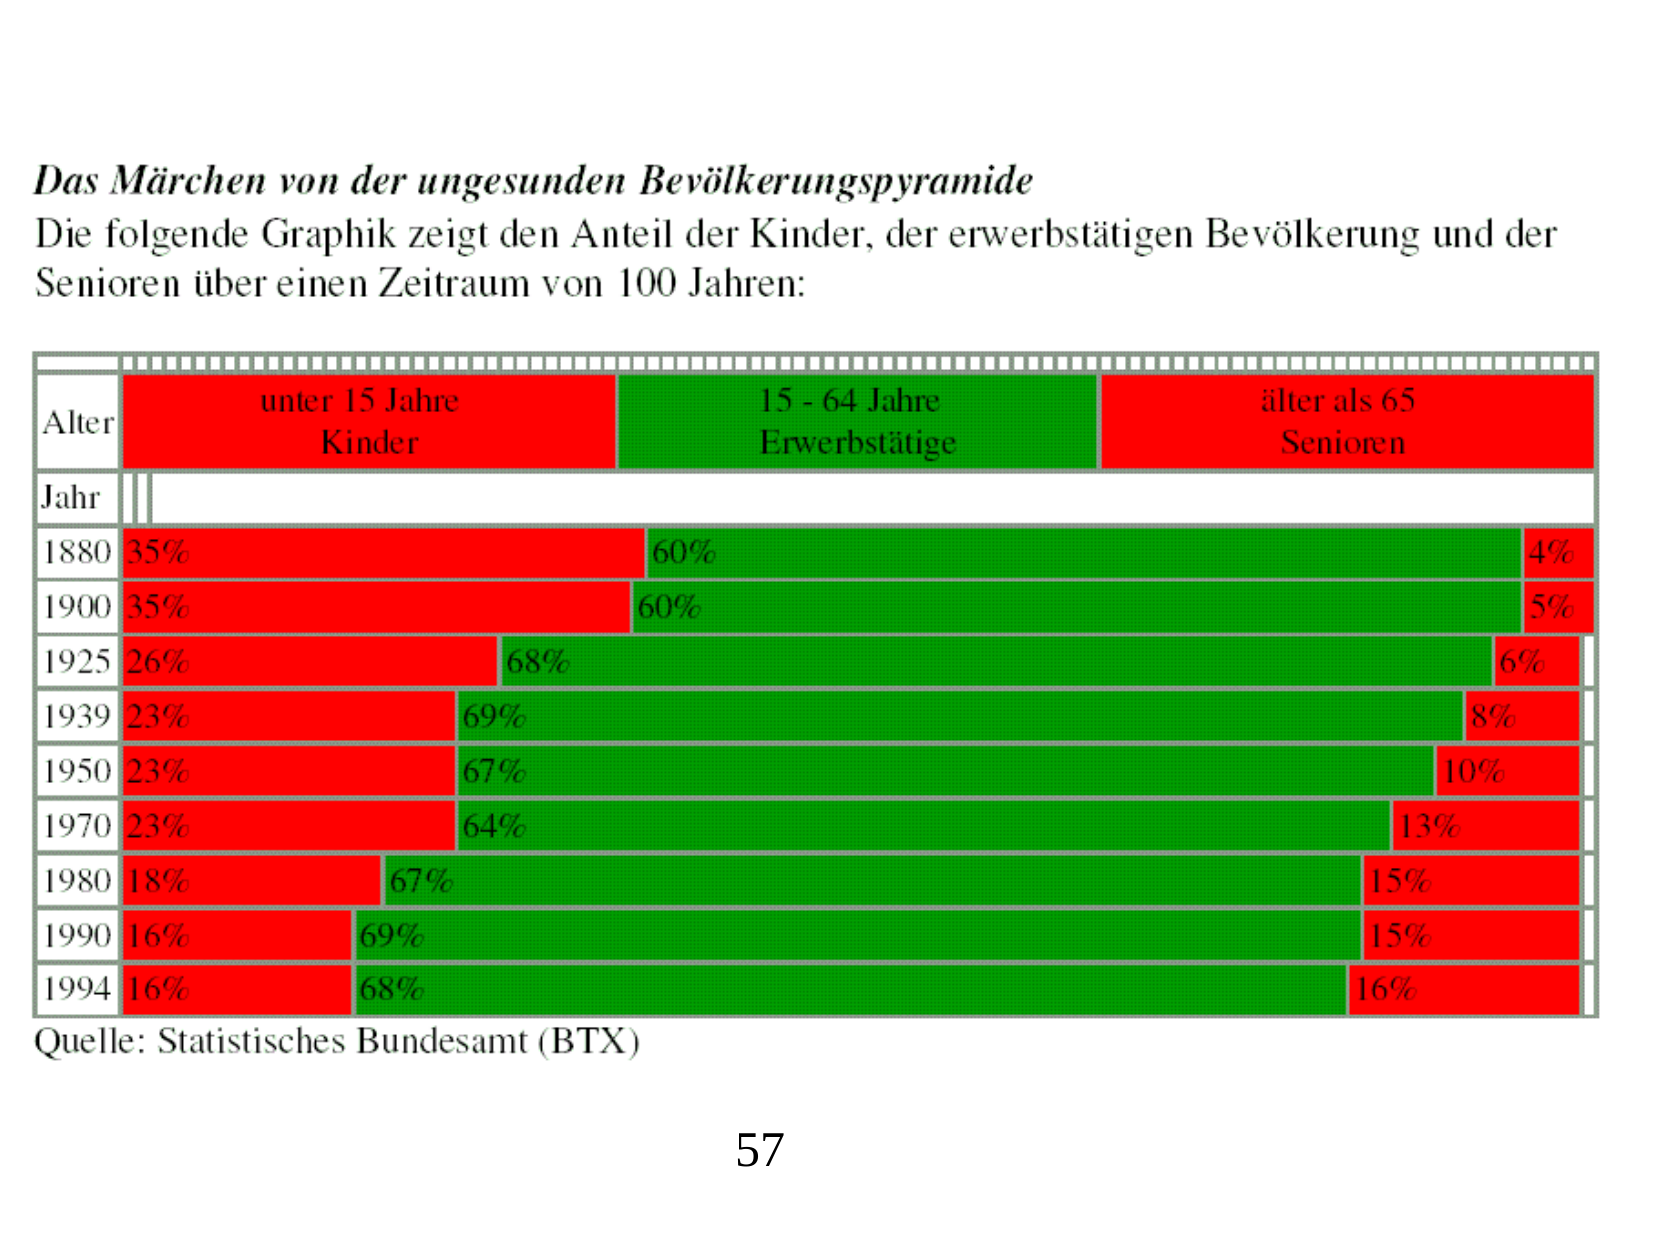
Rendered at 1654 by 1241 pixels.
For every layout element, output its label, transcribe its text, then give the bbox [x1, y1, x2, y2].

text_box <Nummer> [735, 1121, 970, 1183]
picture [18, 158, 1616, 1068]
